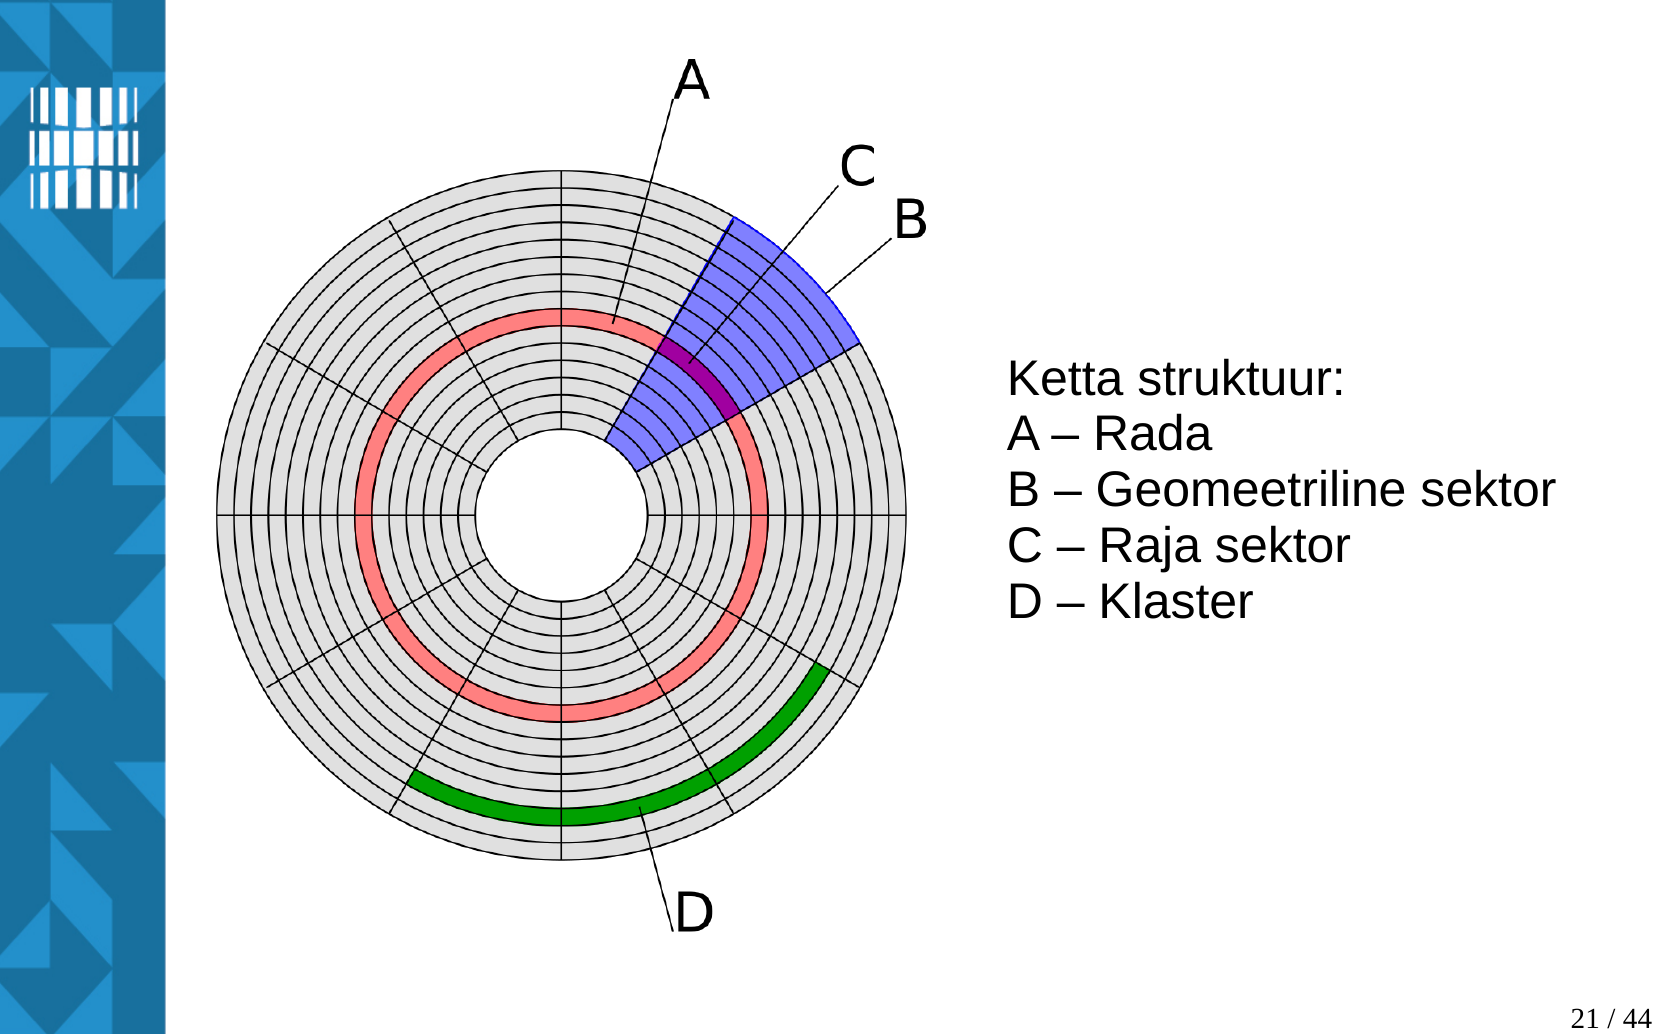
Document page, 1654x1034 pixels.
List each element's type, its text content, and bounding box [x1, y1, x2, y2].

picture [200, 47, 934, 957]
text_box Ketta struktuur: A – Rada B – Geomeetriline sektor C – Raja sektor D – Klaster [992, 342, 1583, 748]
